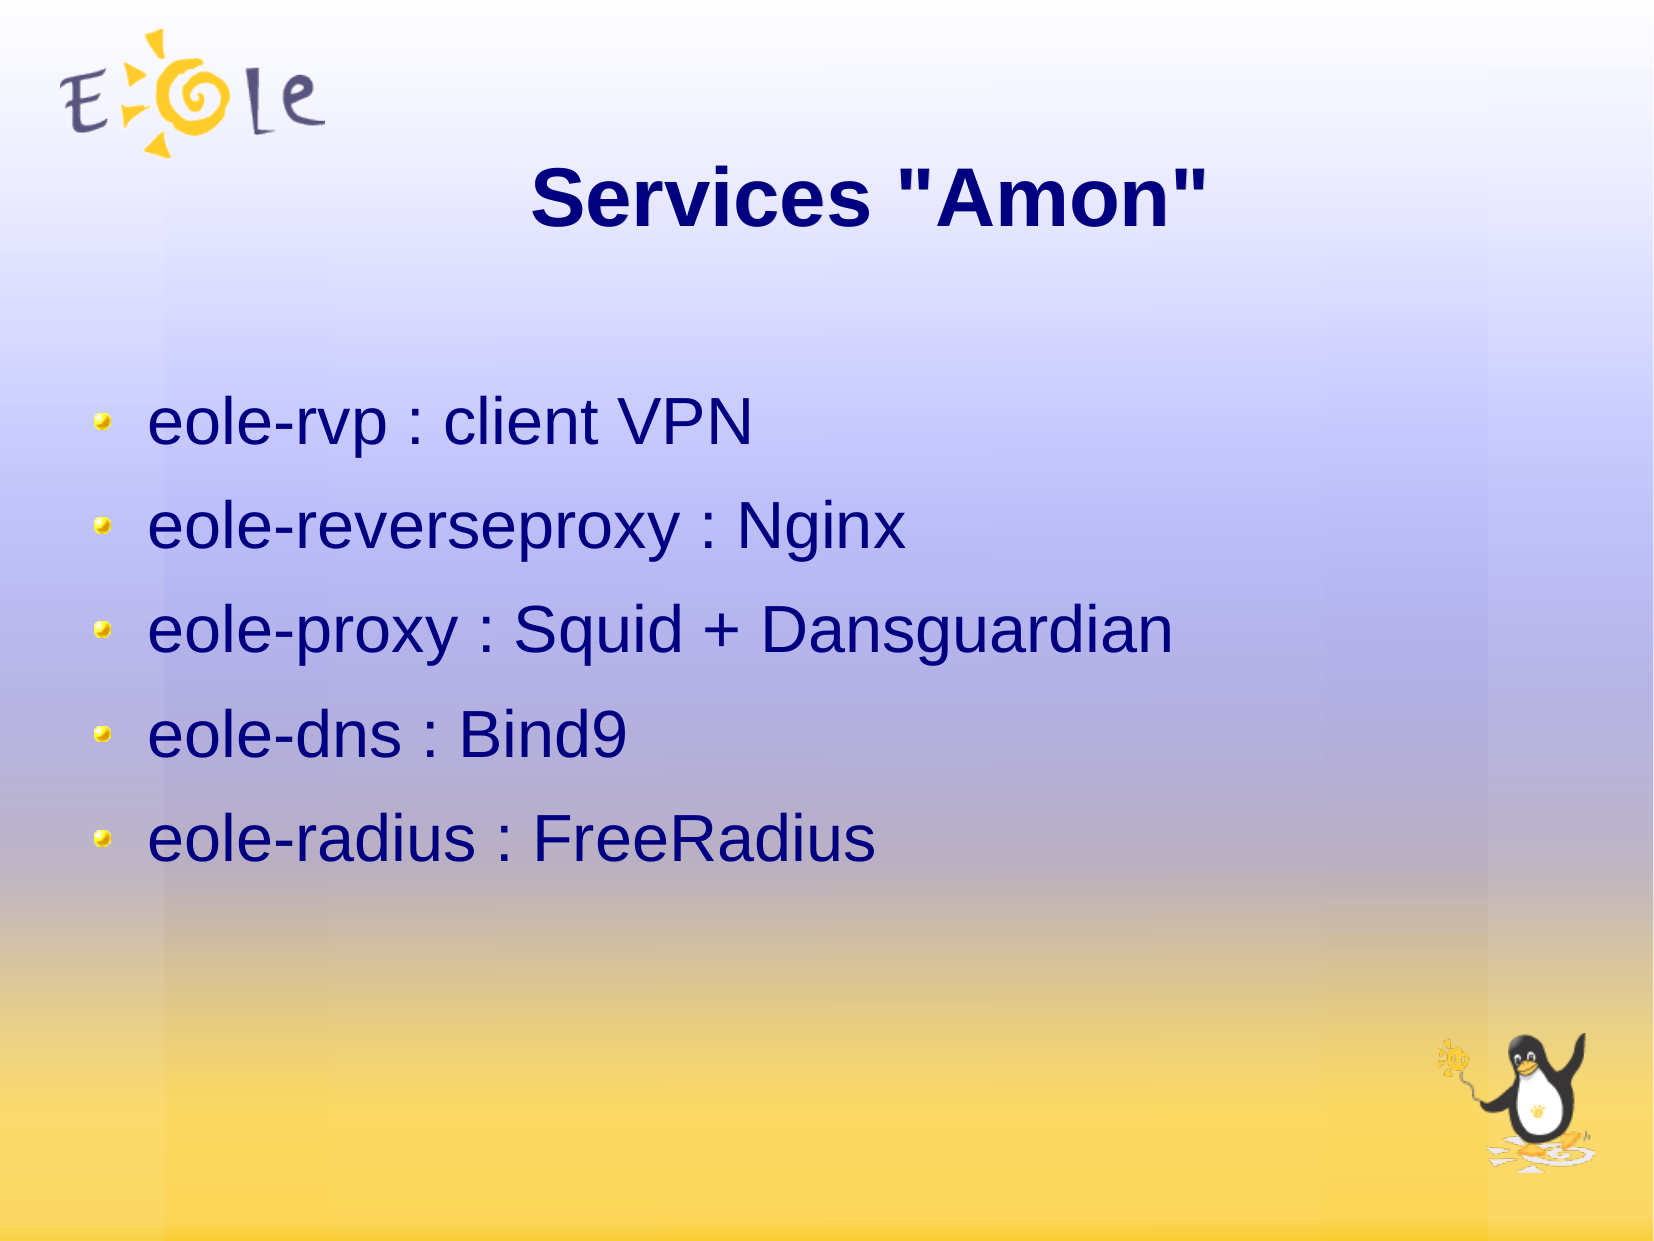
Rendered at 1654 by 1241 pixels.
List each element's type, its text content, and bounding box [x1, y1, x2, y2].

text_box Services "Amon" [515, 143, 1104, 266]
picture [0, 0, 1654, 1241]
list eole-rvp : client VPN eole-reverseproxy : Nginx eole-proxy : Squid + Dansguardian eole-dns : Bind9 eole-radius : FreeRadius [76, 383, 1566, 1134]
